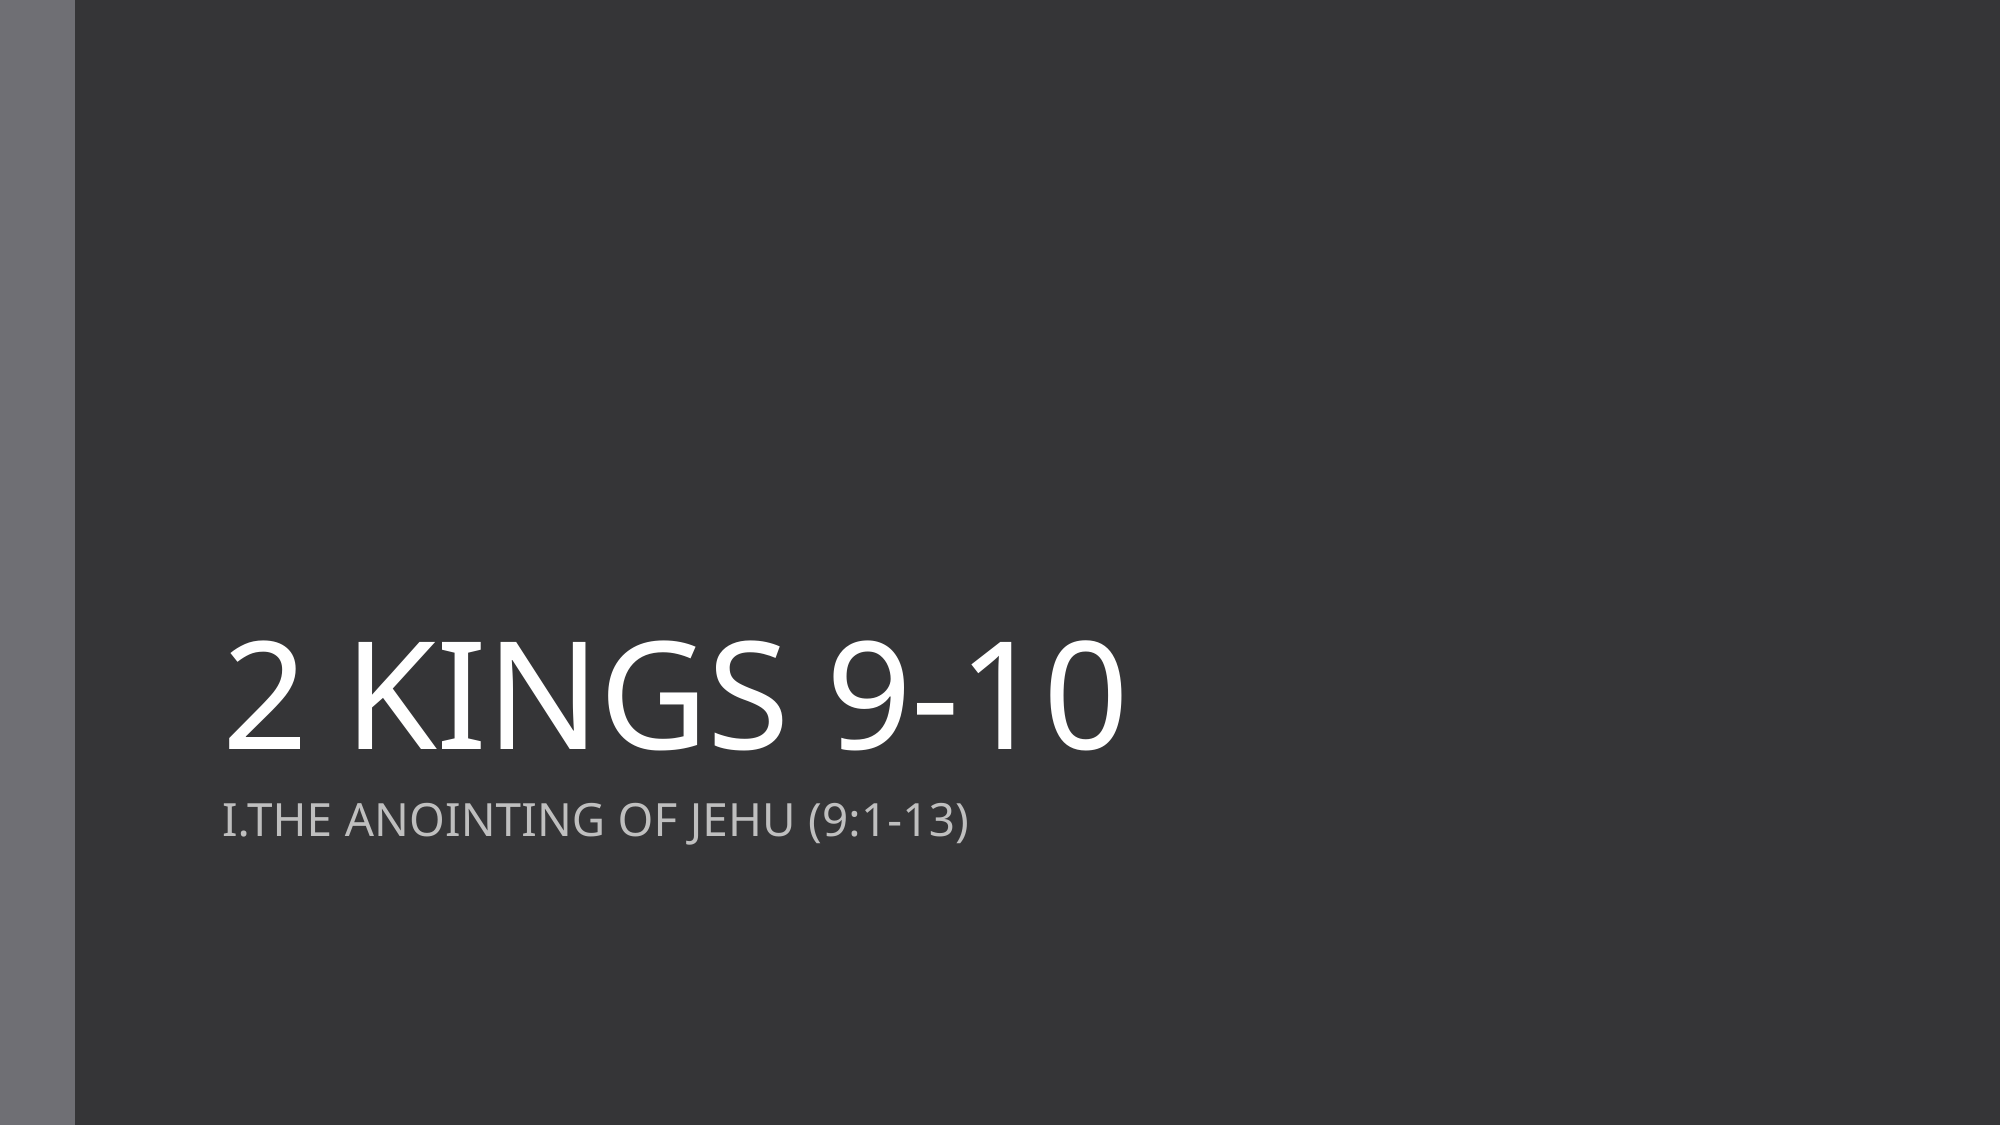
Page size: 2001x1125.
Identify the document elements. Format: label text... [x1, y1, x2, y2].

title 2 KINGS 9-10 [206, 124, 1752, 787]
subtitle I.THE ANOINTING OF JEHU (9:1-13) [206, 787, 1752, 1066]
